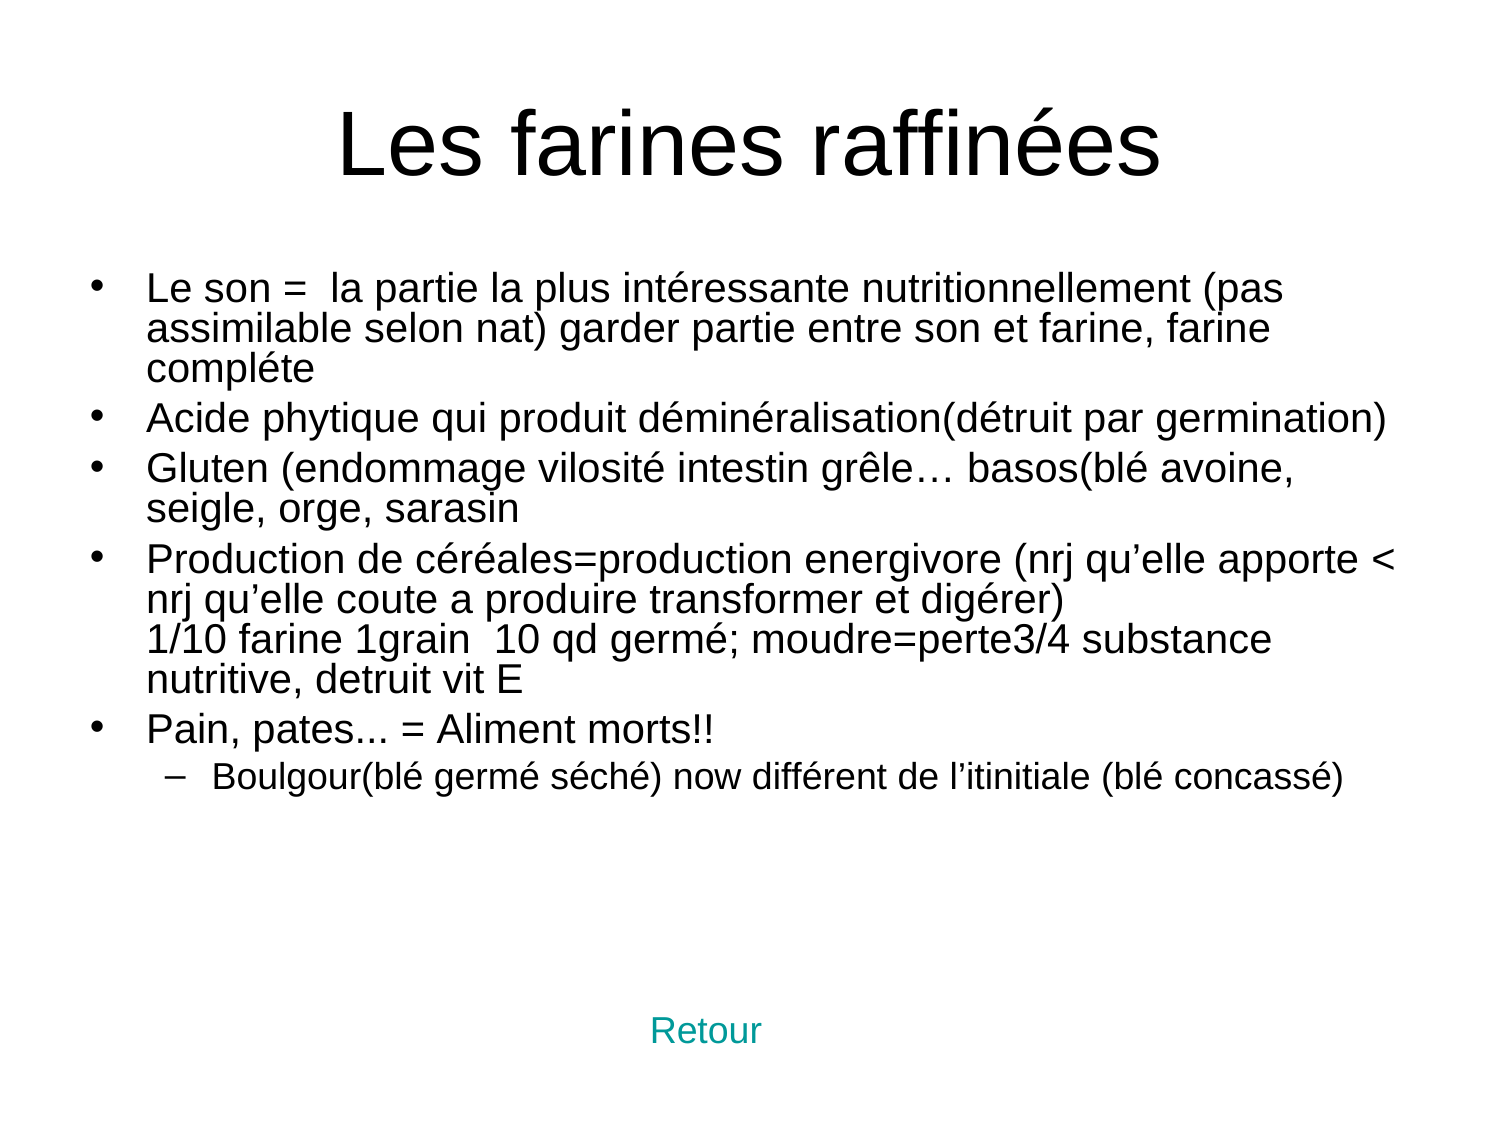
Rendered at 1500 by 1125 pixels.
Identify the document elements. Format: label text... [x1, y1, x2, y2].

list Le son = la partie la plus intéressante nutritionnellement (pas assimilable selon nat) garder partie entre son et farine, farine compléte Acide phytique qui produit déminéralisation(détruit par germination) Gluten (endommage vilosité intestin grêle… basos(blé avoine, seigle, orge, sarasin Production de céréales=production energivore (nrj qu’elle apporte < nrj qu’elle coute a produire transformer et digérer) 1/10 farine 1grain 10 qd germé; moudre=perte3/4 substance nutritive, detruit vit E Pain, pates... = Aliment morts!! Boulgour(blé germé séché) now différent de l’itinitiale (blé concassé) [75, 262, 1426, 1005]
text_box Retour [635, 998, 788, 1059]
title Les farines raffinées [75, 45, 1426, 233]
